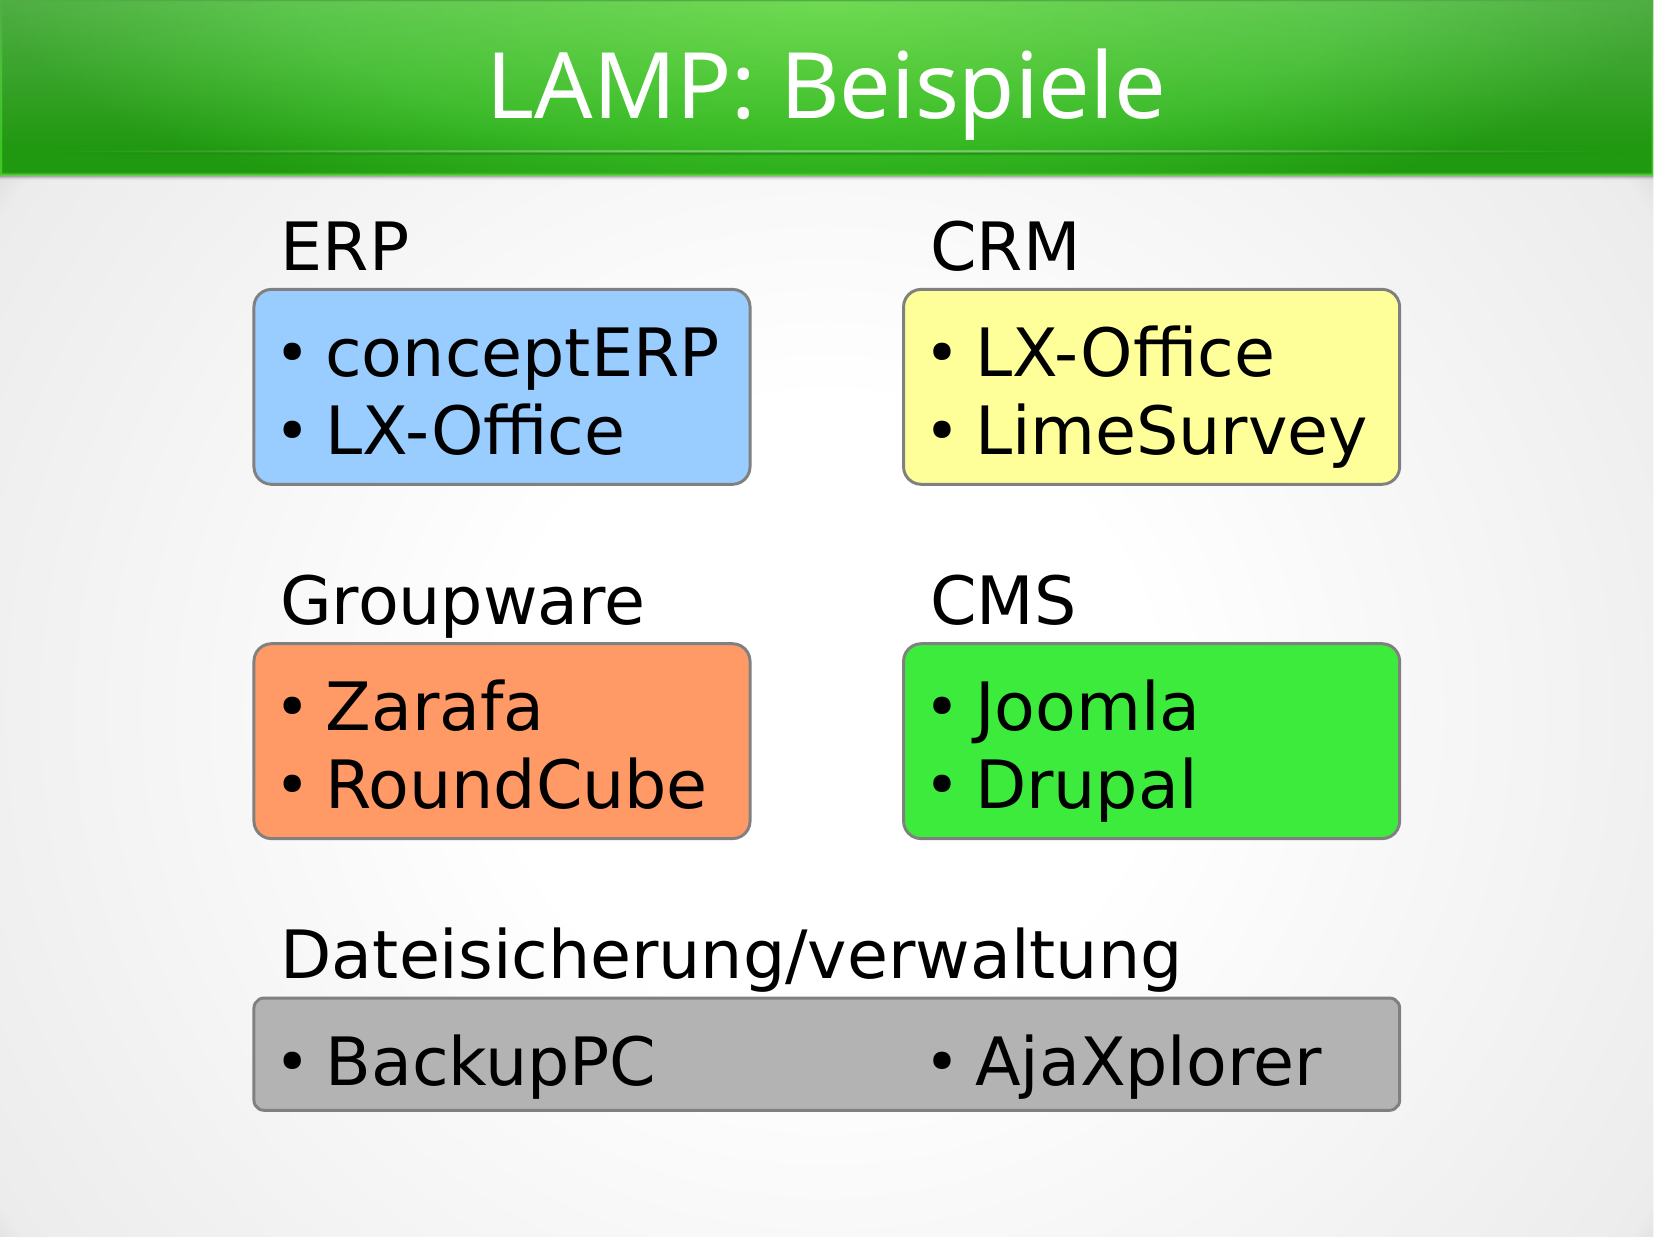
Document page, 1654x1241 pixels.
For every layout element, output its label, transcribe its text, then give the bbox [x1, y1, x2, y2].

text_box ERP [265, 200, 593, 294]
text_box [253, 289, 751, 485]
text_box [253, 998, 1400, 1111]
text_box conceptERP LX-Office [265, 307, 739, 478]
text_box [253, 643, 751, 839]
text_box CRM [915, 200, 1242, 294]
text_box [903, 289, 1400, 485]
text_box Joomla Drupal [915, 661, 1388, 832]
text_box AjaXplorer [915, 1015, 1388, 1109]
text_box Groupware [265, 555, 715, 648]
title LAMP: Beispiele [82, 11, 1571, 154]
text_box CMS [915, 555, 1365, 648]
picture [0, 0, 1654, 1237]
text_box Zarafa RoundCube [265, 661, 739, 832]
text_box Dateisicherung/verwaltung [265, 909, 1388, 1003]
text_box LX-Office LimeSurvey [915, 307, 1388, 478]
text_box BackupPC [265, 1015, 739, 1109]
text_box [903, 643, 1400, 839]
